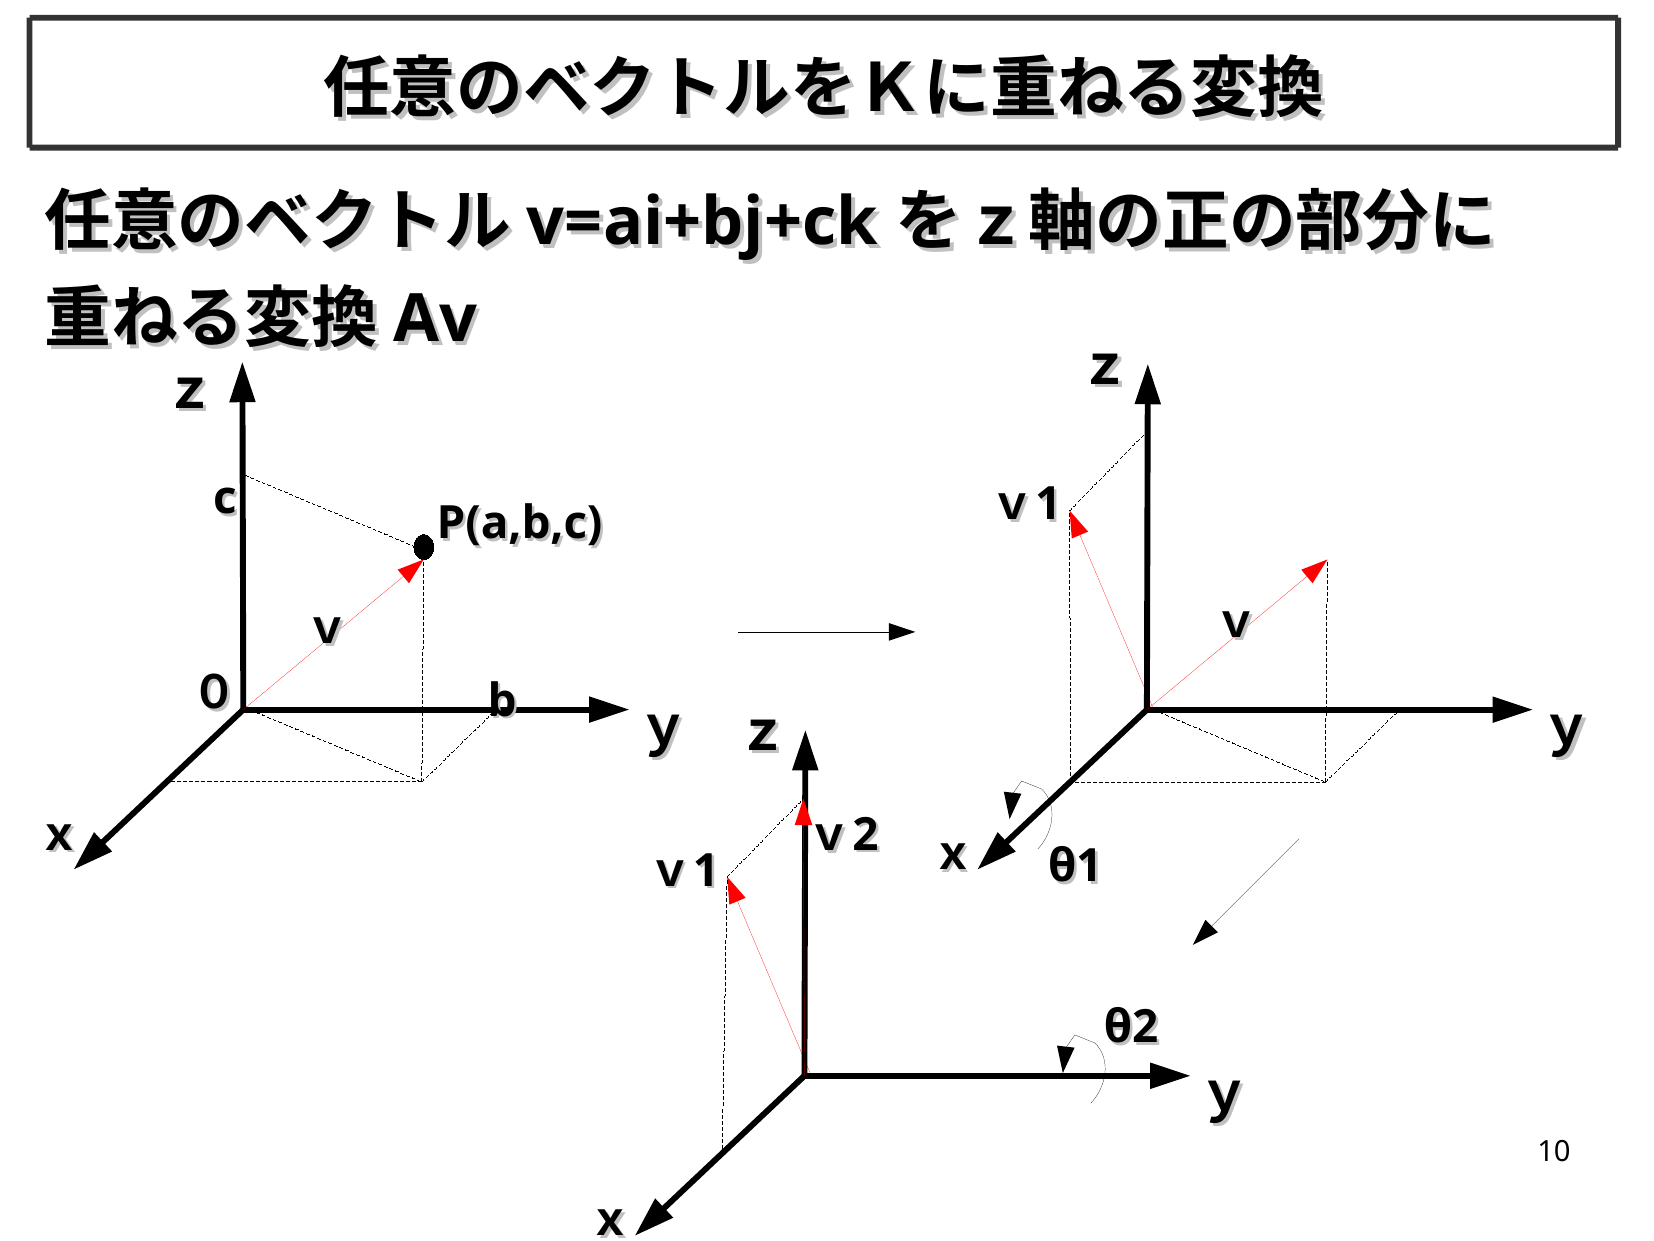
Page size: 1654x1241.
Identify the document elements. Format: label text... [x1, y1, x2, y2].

text_box c [198, 457, 254, 530]
text_box ｖ [1199, 577, 1294, 650]
text_box ｙ [621, 674, 709, 763]
text_box ｘ [915, 809, 1004, 882]
text_box ｚ [720, 680, 826, 768]
text_box ｖ1 [632, 825, 751, 898]
text_box ｚ [147, 337, 253, 426]
text_box P(a,b,c) [421, 482, 650, 555]
text_box ｘ [21, 789, 107, 863]
text_box θ1 [1033, 825, 1155, 898]
text_box 任意のベクトルをＫに重ねる変換 [29, 17, 1619, 148]
text_box ｖ1 [974, 459, 1093, 532]
text_box 任意のベクトル v=ai+bj+ck をｚ軸の正の部分に 重ねる変換 Av [29, 159, 1508, 322]
text_box ｚ [1063, 314, 1168, 402]
text_box ｖ [289, 583, 384, 656]
text_box ０ [177, 648, 266, 721]
text_box θ2 [1089, 1042, 1103, 1059]
text_box θ2 [1089, 986, 1211, 1059]
text_box b [472, 660, 528, 733]
text_box [413, 535, 432, 560]
text_box ｘ [572, 1175, 662, 1241]
text_box ｙ [1525, 675, 1613, 763]
text_box ｙ [1182, 1041, 1270, 1129]
text_box ｖ2 [791, 790, 910, 863]
